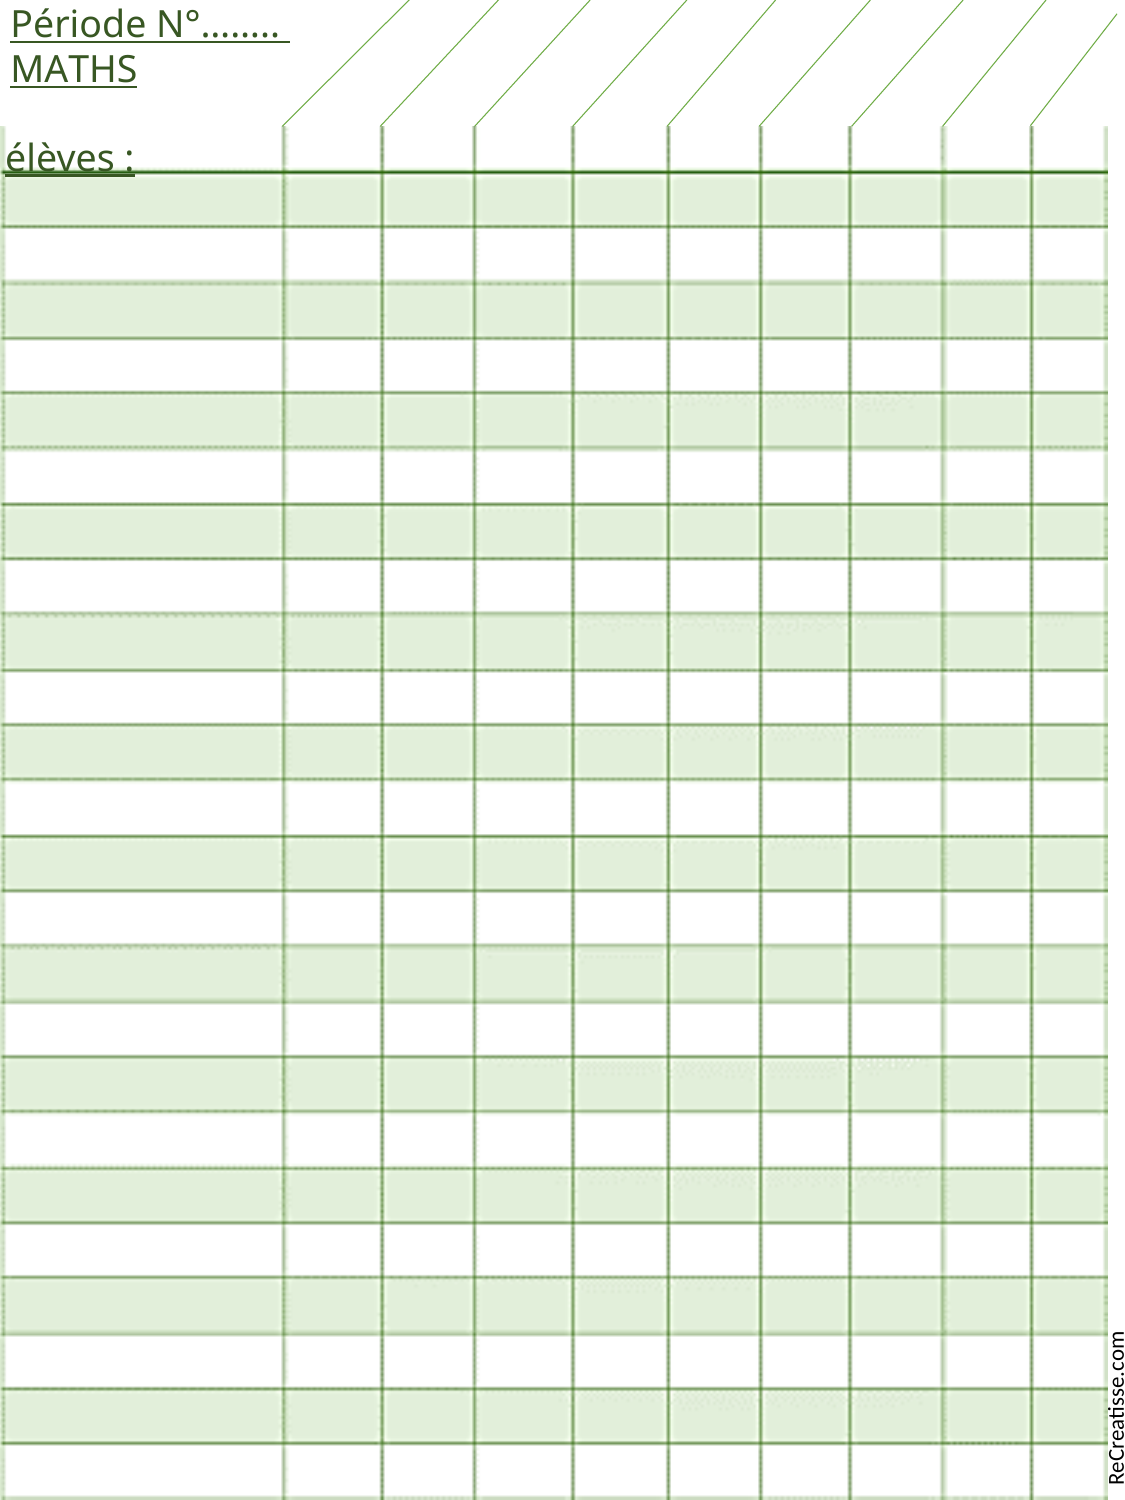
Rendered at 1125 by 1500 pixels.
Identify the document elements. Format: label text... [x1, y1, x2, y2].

text_box élèves : [0, 126, 288, 186]
text_box ReCreatisse.com [1108, 1316, 1125, 1500]
picture [0, 126, 1108, 1500]
text_box Période N°…….. MATHS [0, 0, 380, 98]
